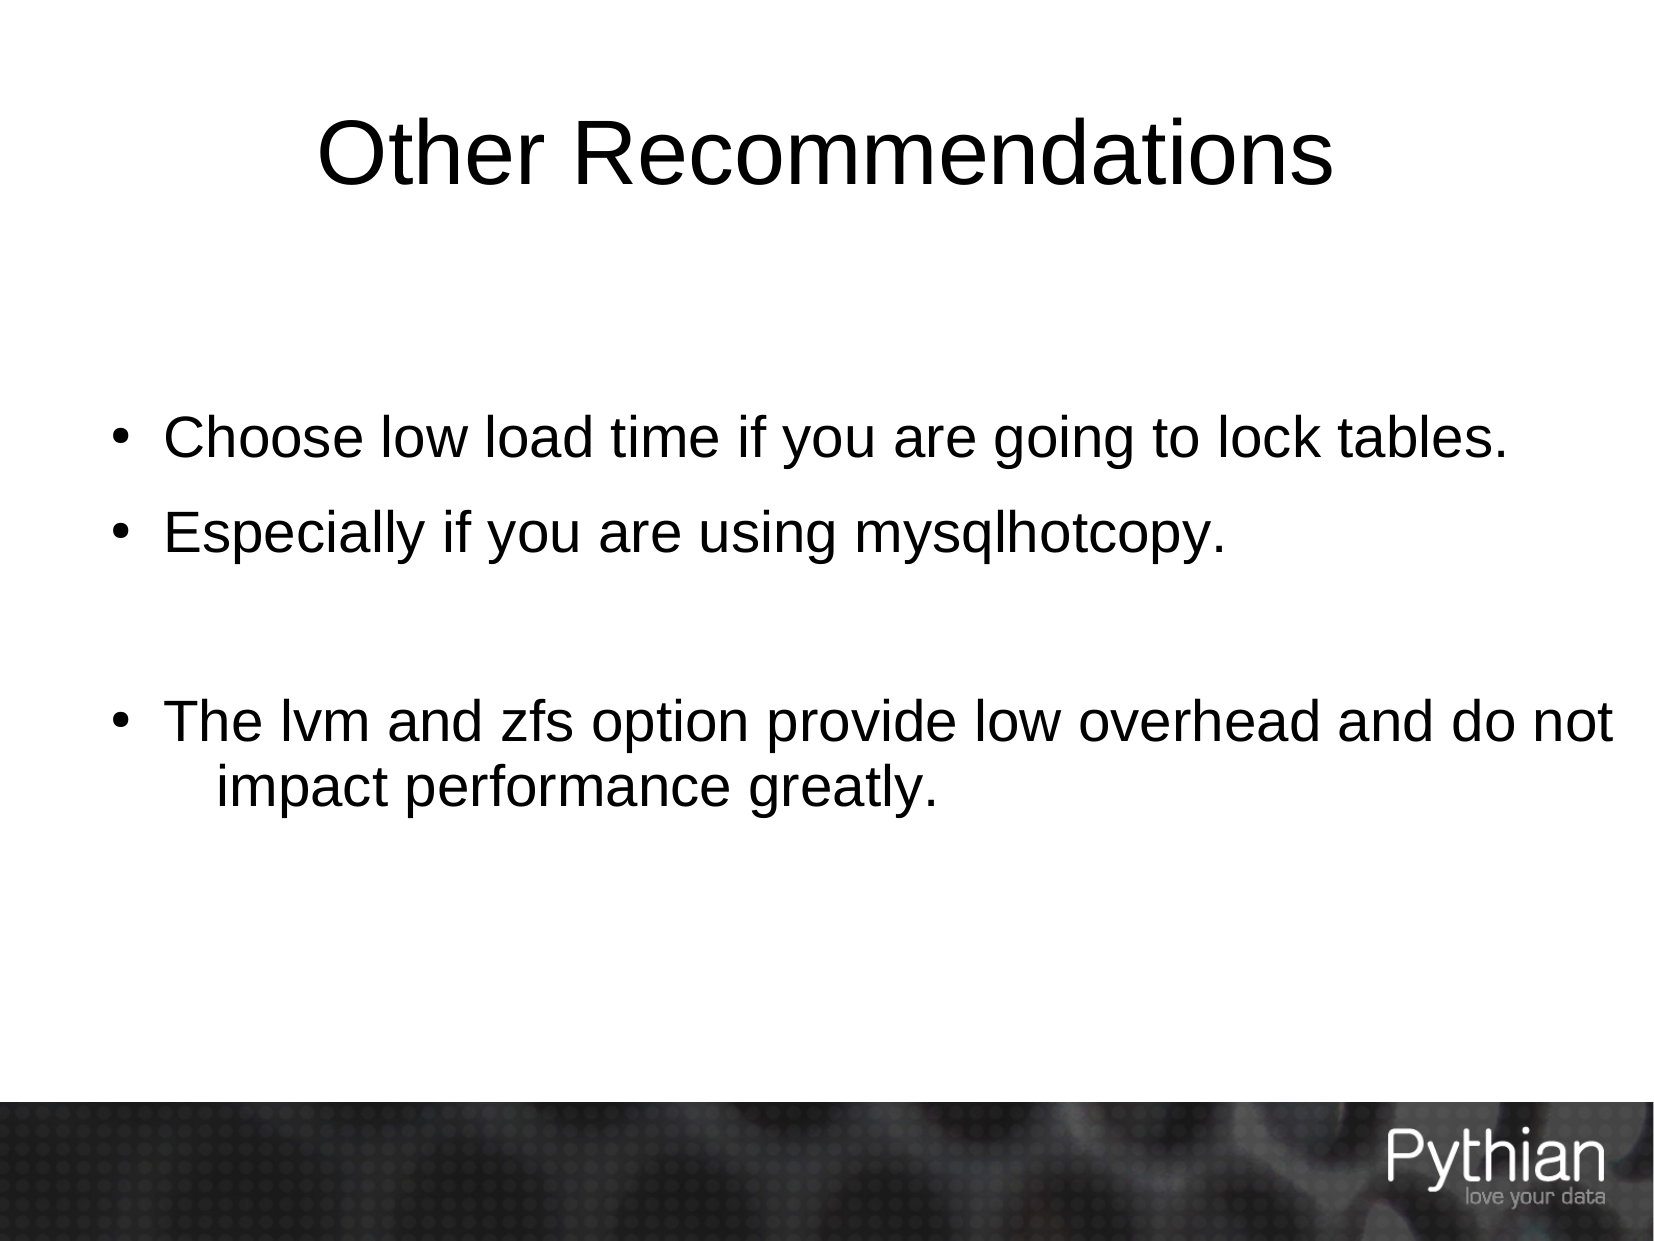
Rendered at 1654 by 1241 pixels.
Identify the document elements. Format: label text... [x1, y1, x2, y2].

title Other Recommendations [82, 49, 1571, 257]
list Choose low load time if you are going to lock tables. Especially if you are using mysqlhotcopy. The lvm and zfs option provide low overhead and do not impact performance greatly. [75, 310, 1654, 1092]
picture [0, 1102, 1654, 1241]
